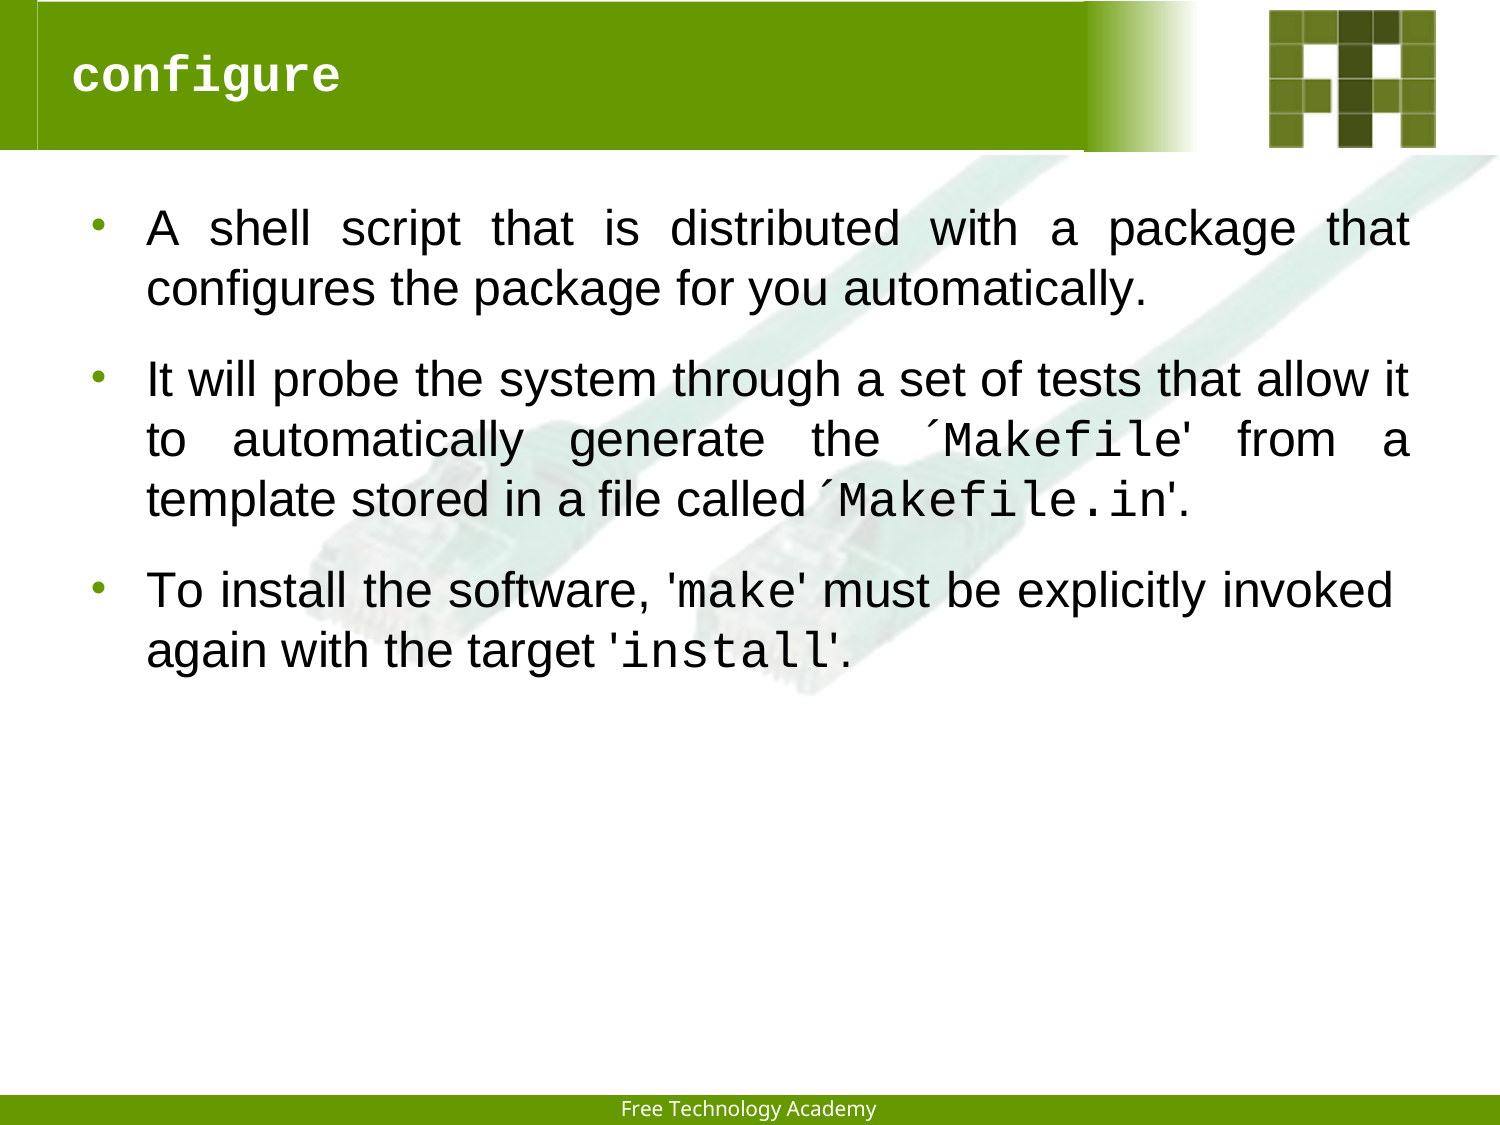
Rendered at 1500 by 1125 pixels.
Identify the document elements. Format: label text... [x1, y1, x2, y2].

title configure [56, 1, 1107, 152]
picture [1269, 10, 1436, 148]
list A shell script that is distributed with a package that configures the package for you automatically. It will probe the system through a set of tests that allow it to automatically generate the ´Makefile' from a template stored in a file called ´Makefile.in'. To install the software, 'make' must be explicitly invoked again with the target 'install'. [75, 187, 1426, 1052]
